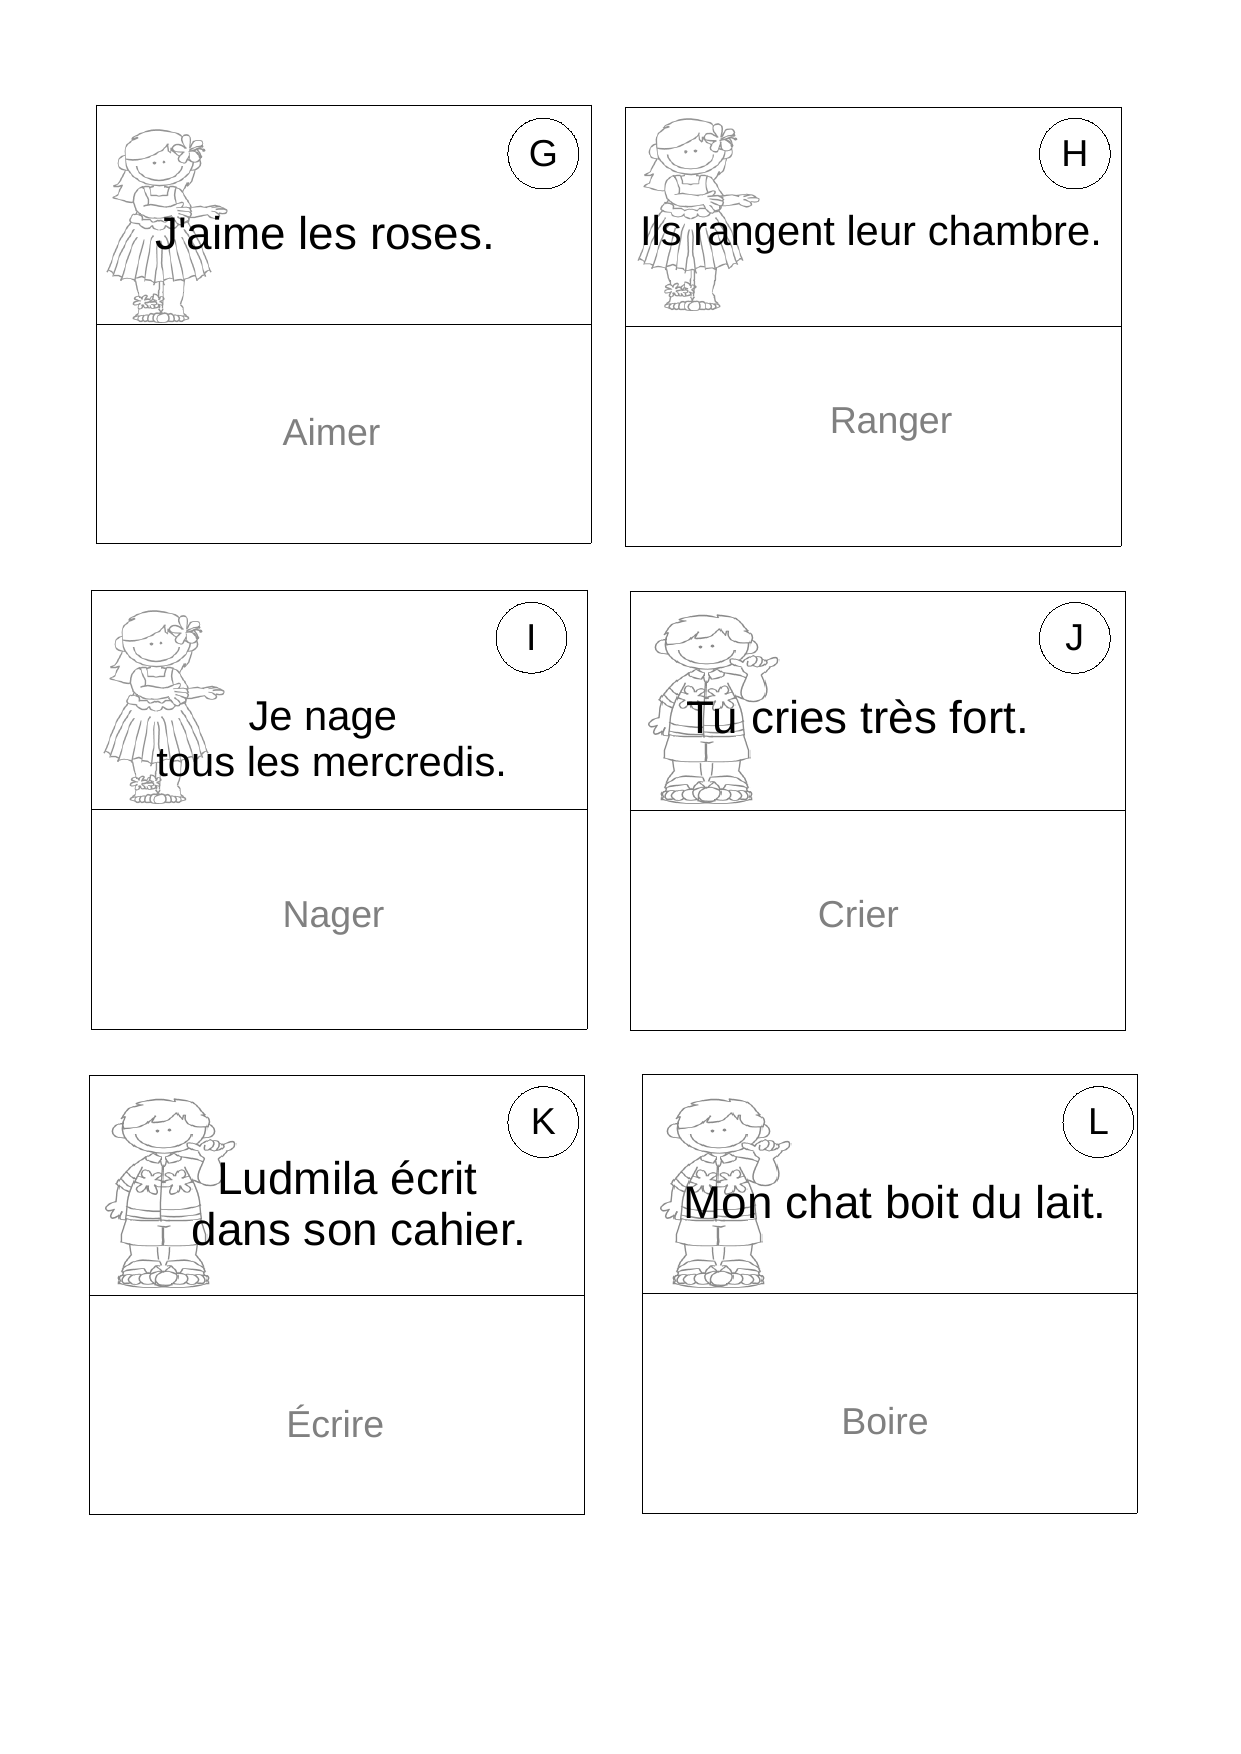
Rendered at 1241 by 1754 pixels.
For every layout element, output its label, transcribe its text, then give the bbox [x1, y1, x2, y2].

picture [637, 118, 760, 200]
text_box H [1039, 118, 1111, 189]
table_cell [97, 325, 591, 543]
table_cell [92, 810, 587, 1029]
text_box Mon chat boit du lait. [669, 1169, 1123, 1236]
text_box Boire [826, 1393, 986, 1451]
text_box Ludmila écrit dans son cahier. [177, 1145, 542, 1263]
text_box Tu cries très fort. [671, 685, 1045, 751]
text_box Je nage tous les mercredis. [141, 685, 523, 794]
text_box Nager [267, 885, 431, 943]
text_box K [507, 1086, 579, 1158]
picture [103, 610, 225, 804]
table_header [626, 108, 1121, 326]
table_cell [643, 1294, 1137, 1513]
text_box L [1062, 1086, 1134, 1158]
picture [106, 129, 228, 323]
text_box J'aime les roses. [140, 200, 511, 267]
table_header [97, 106, 591, 324]
table_header [631, 592, 1125, 810]
text_box G [507, 118, 579, 189]
text_box Écrire [271, 1395, 431, 1453]
text_box I [496, 602, 567, 674]
text_box J [1039, 602, 1111, 674]
text_box Crier [803, 885, 946, 943]
table_header [90, 1076, 584, 1295]
table_cell [626, 327, 1121, 546]
picture [105, 1098, 237, 1288]
text_box Ils rangent leur chambre. [625, 200, 1118, 263]
picture [648, 614, 780, 804]
picture [637, 263, 760, 311]
text_box Aimer [267, 403, 406, 461]
table_cell [631, 811, 1125, 1030]
table_cell [90, 1296, 584, 1514]
picture [660, 1098, 792, 1288]
table_header [92, 591, 587, 809]
text_box Ranger [814, 391, 999, 449]
table_header [643, 1075, 1137, 1293]
